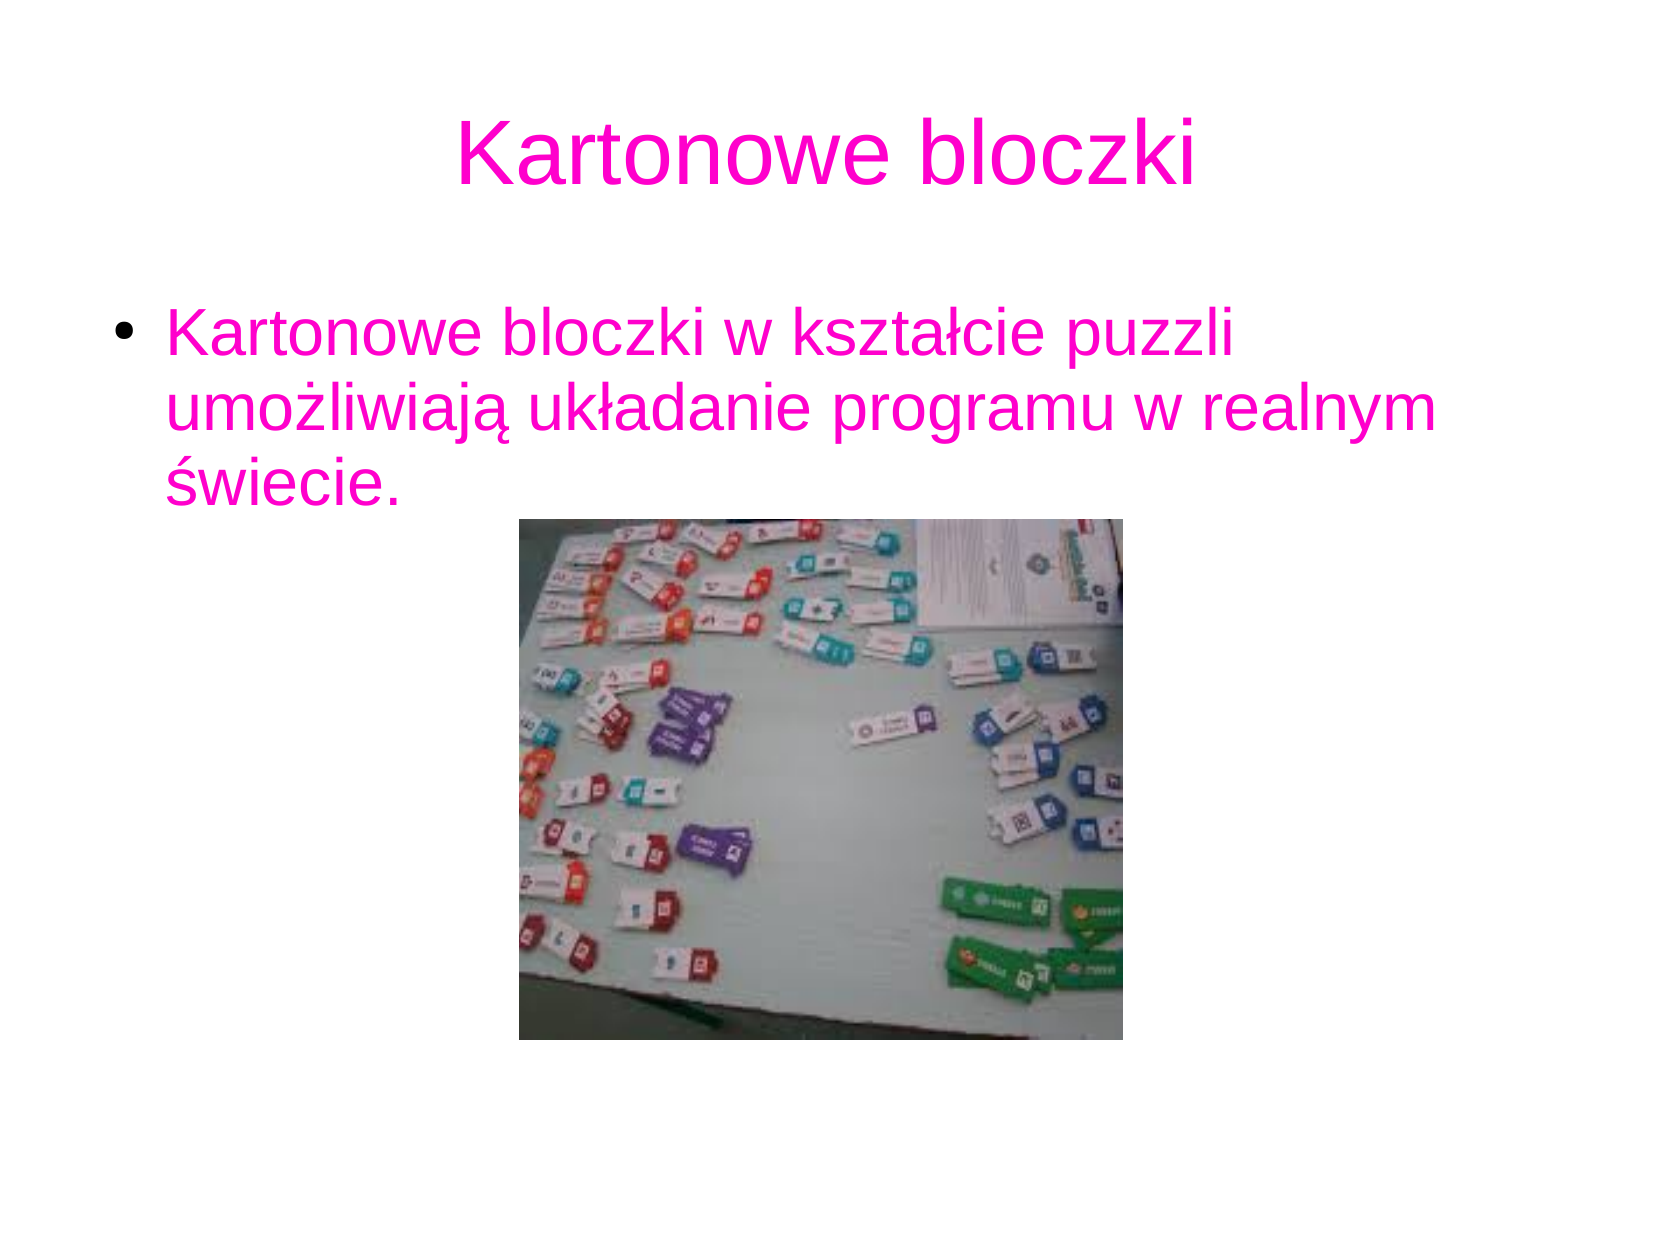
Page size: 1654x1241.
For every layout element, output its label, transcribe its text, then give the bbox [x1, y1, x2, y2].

list Kartonowe bloczki w kształcie puzzli umożliwiają układanie programu w realnym świecie. [94, 295, 1583, 1114]
title Kartonowe bloczki [82, 49, 1571, 257]
picture [519, 519, 1123, 1040]
